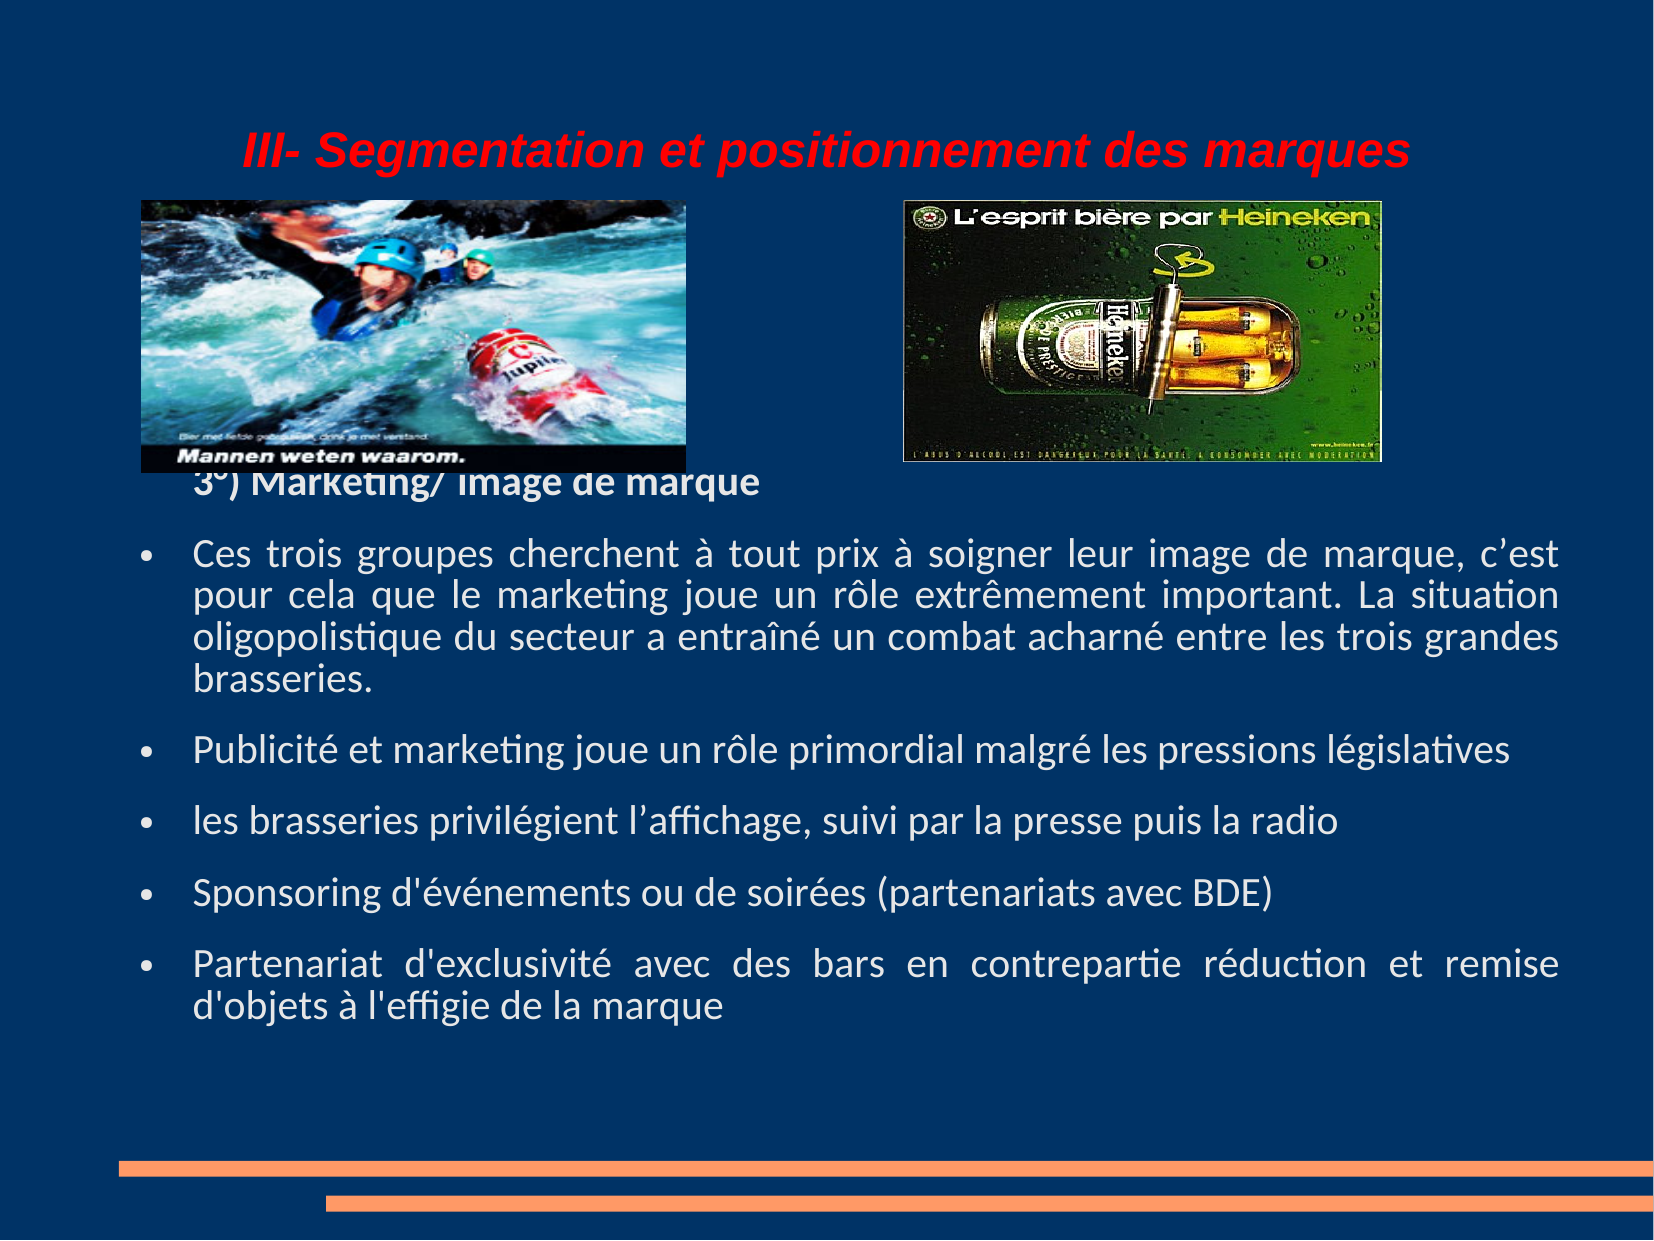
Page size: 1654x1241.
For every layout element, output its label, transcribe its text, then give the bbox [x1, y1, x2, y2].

title III- Segmentation et positionnement des marques [121, 46, 1534, 254]
picture [141, 200, 686, 473]
picture [903, 200, 1382, 462]
list 3°) Marketing/ image de marque Ces trois groupes cherchent à tout prix à soigner leur image de marque, c’est pour cela que le marketing joue un rôle extrêmement important. La situation oligopolistique du secteur a entraîné un combat acharné entre les trois grandes brasseries. Publicité et marketing joue un rôle primordial malgré les pressions législatives les brasseries privilégient l’affichage, suivi par la presse puis la radio Sponsoring d'événements ou de soirées (partenariats avec BDE) Partenariat d'exclusivité avec des bars en contrepartie réduction et remise d'objets à l'effigie de la marque [121, 322, 1561, 1222]
